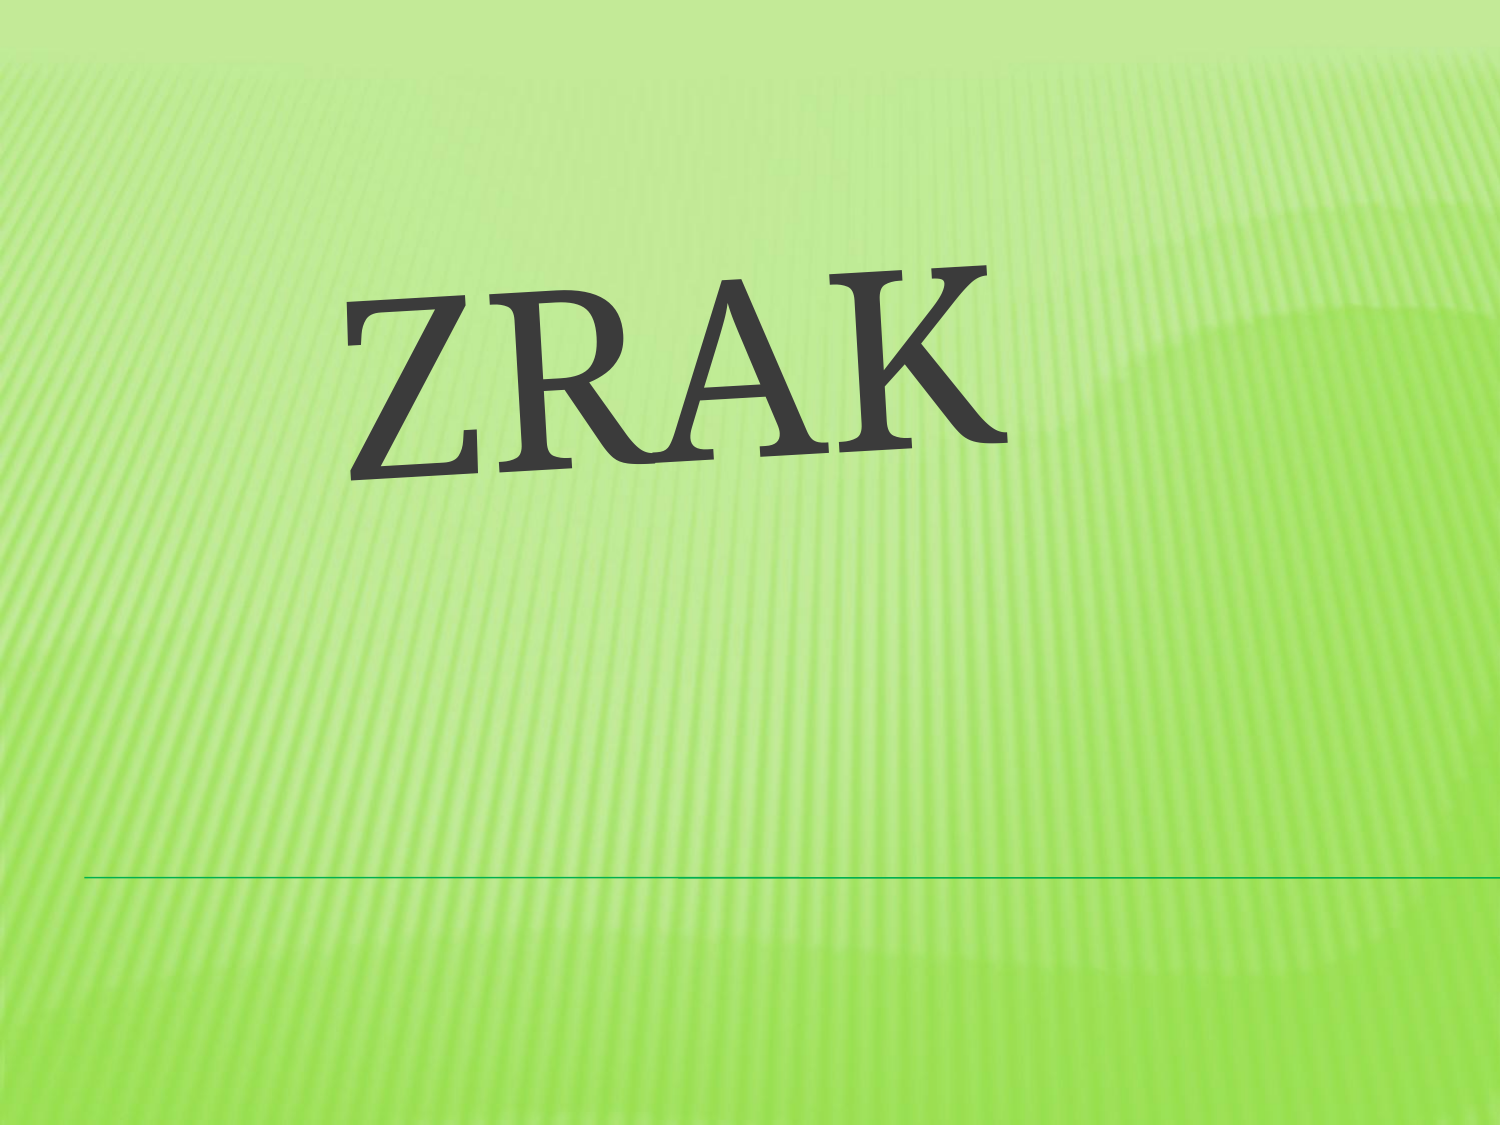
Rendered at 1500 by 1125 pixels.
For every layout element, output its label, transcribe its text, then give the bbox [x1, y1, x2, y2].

picture [0, 0, 1500, 1125]
title ZRAK [312, 172, 1249, 669]
